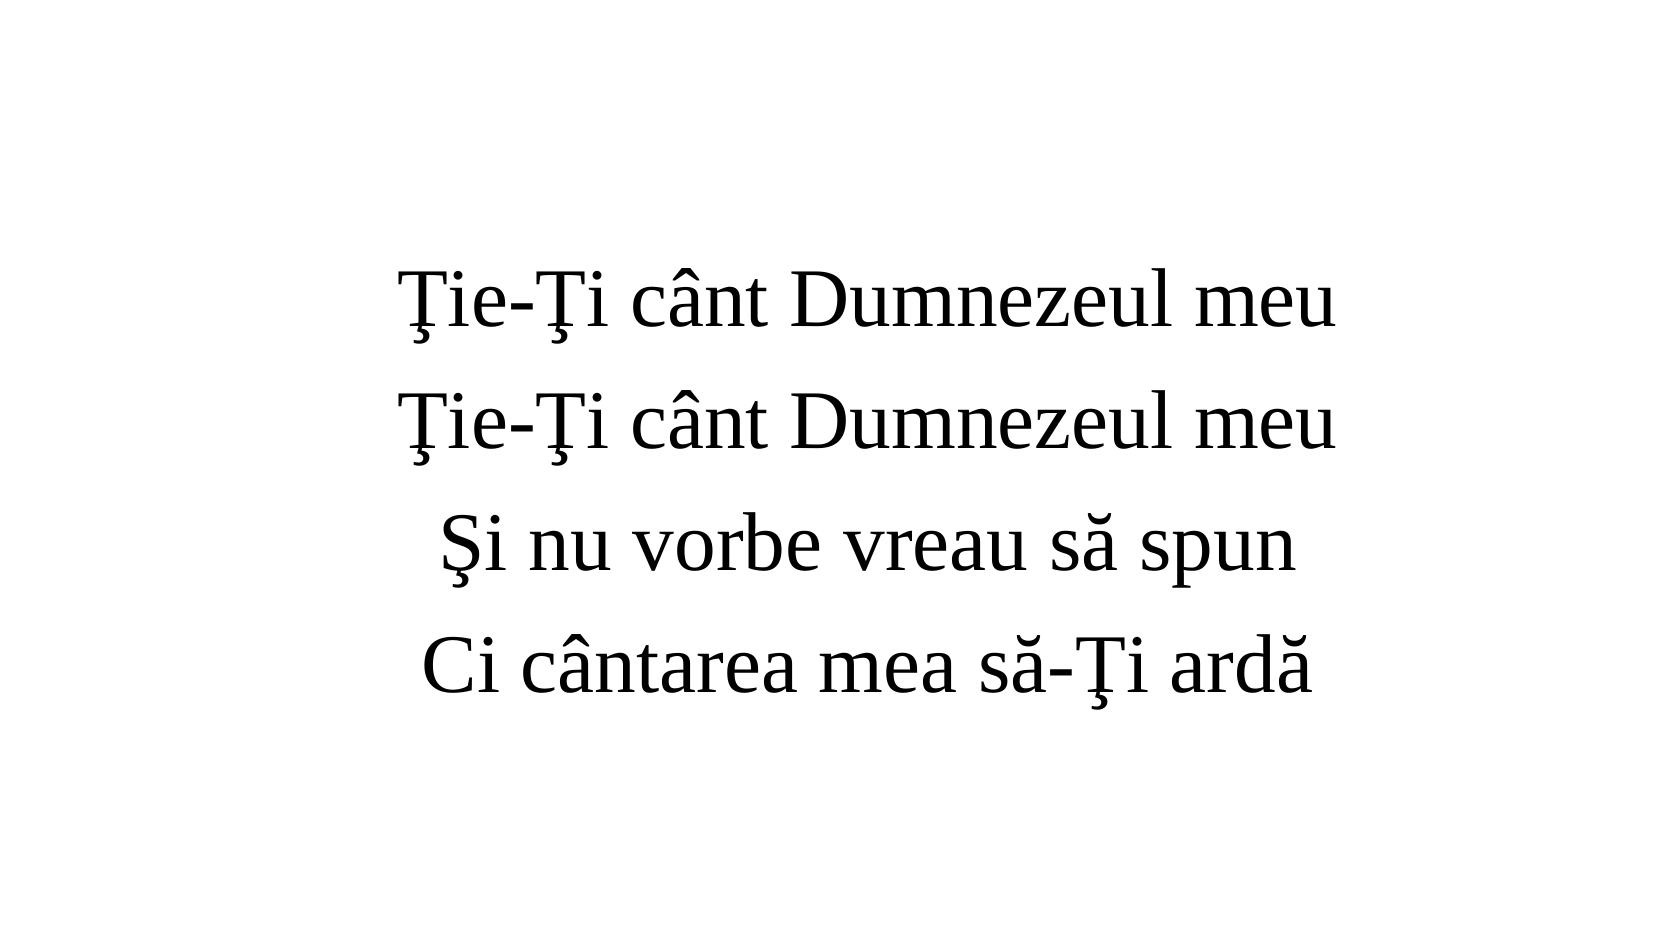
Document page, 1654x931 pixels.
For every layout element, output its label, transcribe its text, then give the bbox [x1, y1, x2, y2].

subtitle Ţie-Ţi cânt Dumnezeul meu Ţie-Ţi cânt Dumnezeul meu Şi nu vorbe vreau să spun Ci cântarea mea să-Ţi ardă [153, 239, 1583, 713]
